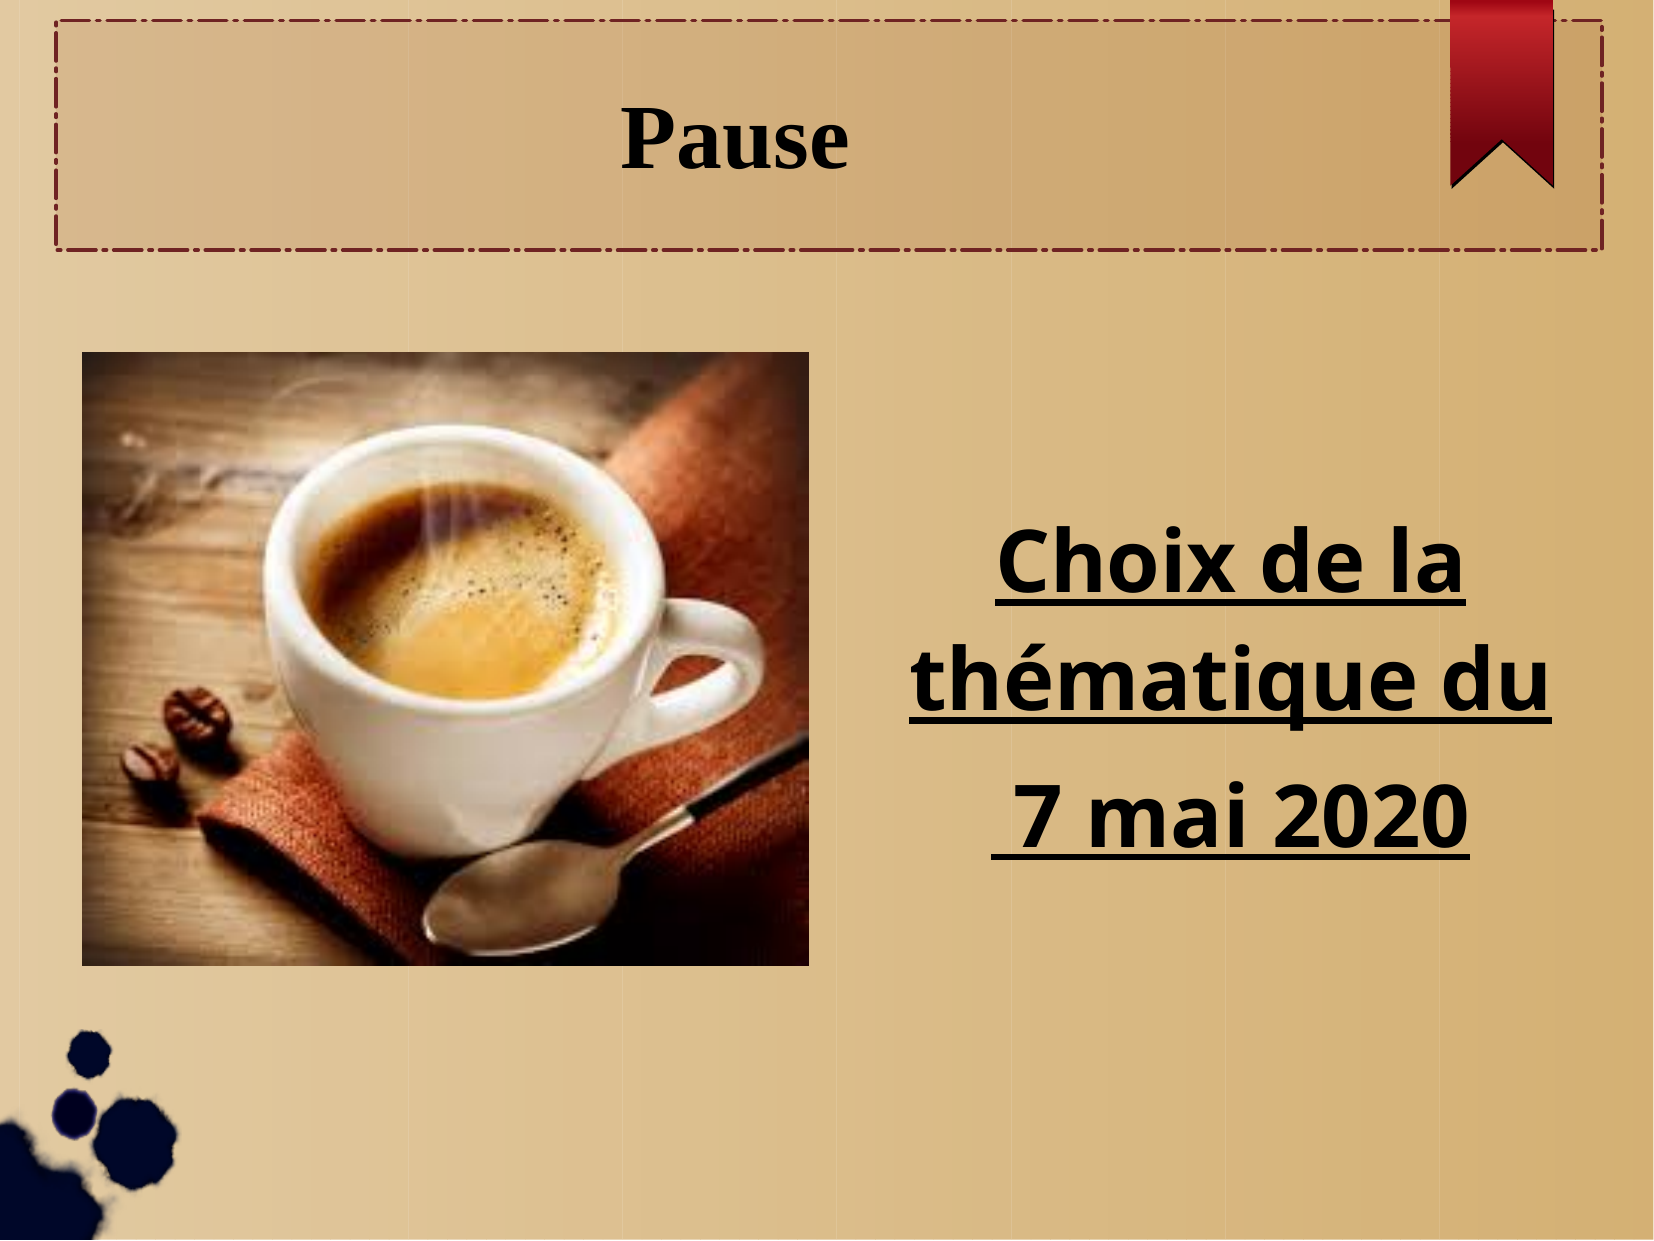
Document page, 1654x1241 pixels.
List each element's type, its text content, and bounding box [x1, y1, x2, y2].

picture [82, 352, 809, 966]
title Pause [82, 47, 1412, 229]
list Choix de la thématique du 7 mai 2020 [845, 299, 1572, 1019]
